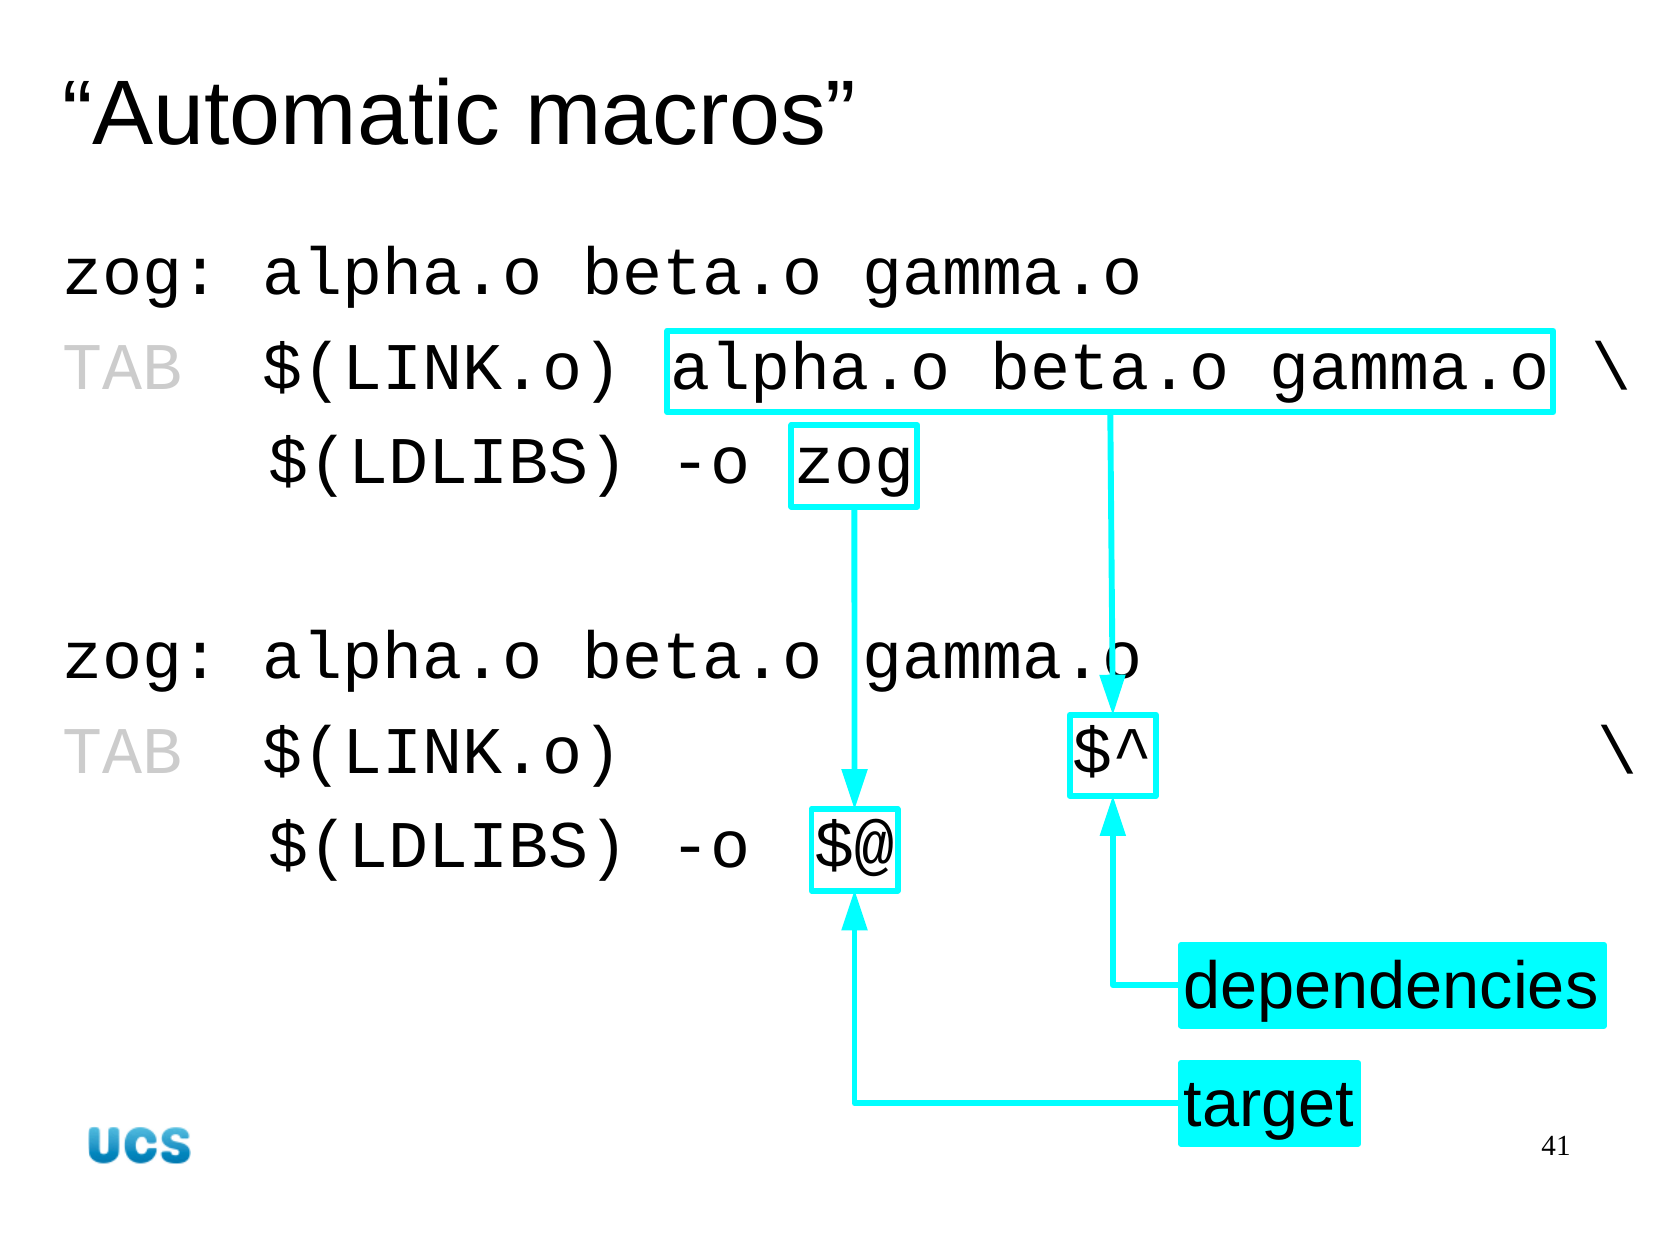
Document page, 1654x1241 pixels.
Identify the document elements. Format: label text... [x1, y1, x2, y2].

text_box : [177, 236, 224, 318]
text_box \ [1588, 330, 1635, 413]
text_box alpha.o beta.o gamma.o [1116, 620, 1146, 702]
text_box TAB [59, 330, 186, 413]
text_box $(LINK.o) [259, 330, 626, 413]
text_box dependencies [1181, 944, 1605, 1026]
picture [88, 1126, 191, 1165]
text_box alpha.o beta.o gamma.o [259, 620, 851, 702]
text_box $(LDLIBS) [265, 809, 632, 891]
text_box \ [1594, 714, 1641, 797]
text_box zog [59, 236, 177, 318]
text_box alpha.o beta.o gamma.o [259, 236, 1146, 318]
text_box $(LDLIBS) [265, 425, 632, 507]
text_box -o [667, 809, 754, 891]
text_box zog [59, 620, 177, 702]
text_box alpha.o beta.o gamma.o [858, 620, 1109, 702]
text_box : [177, 620, 224, 702]
text_box $(LINK.o) [259, 714, 626, 797]
text_box $^ [1069, 714, 1156, 797]
text_box target [1181, 1062, 1359, 1144]
text_box zog [791, 425, 918, 507]
text_box alpha.o beta.o gamma.o [667, 330, 1554, 413]
text_box “Automatic macros” [59, 59, 861, 168]
text_box $@ [811, 809, 898, 891]
text_box -o [667, 425, 754, 507]
text_box TAB [59, 714, 186, 797]
